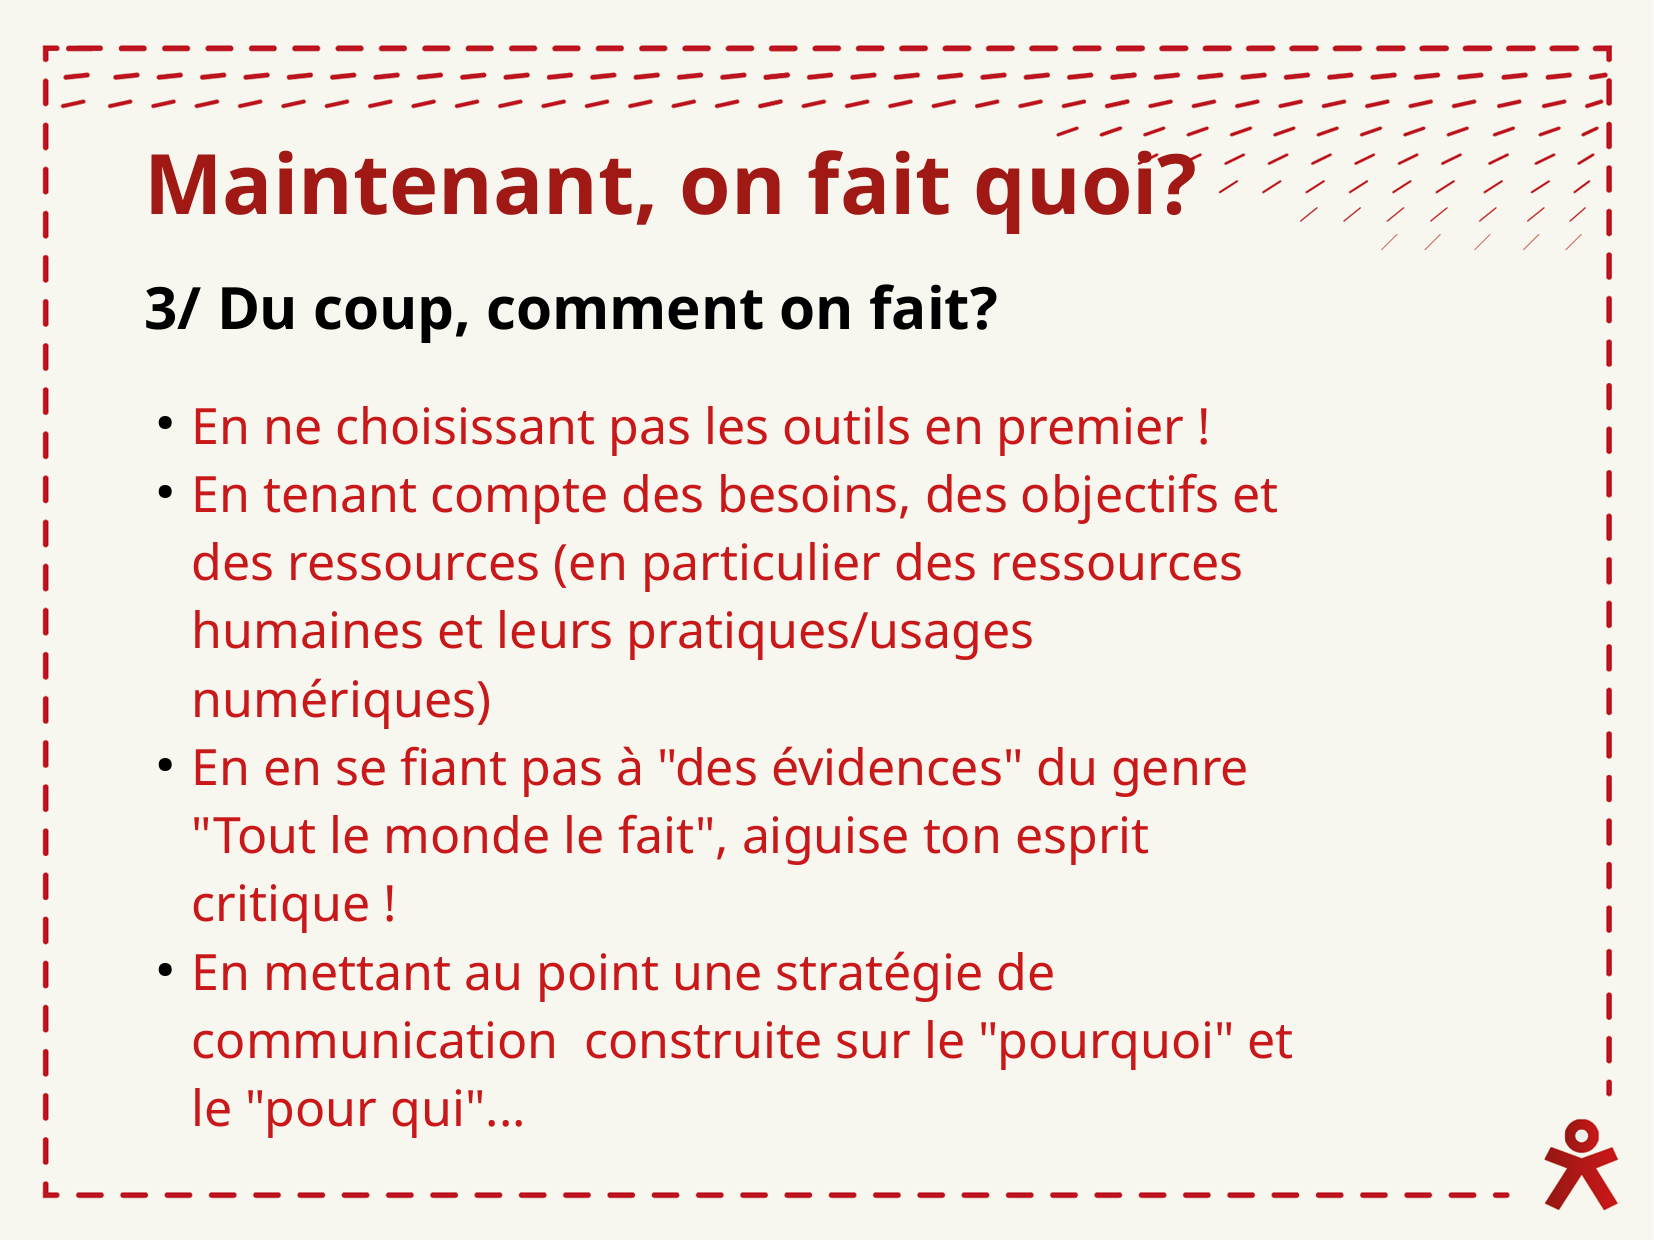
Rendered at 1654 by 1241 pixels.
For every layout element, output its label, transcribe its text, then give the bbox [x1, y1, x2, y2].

text_box En ne choisissant pas les outils en premier ! En tenant compte des besoins, des objectifs et des ressources (en particulier des ressources humaines et leurs pratiques/usages numériques) En en se fiant pas à "des évidences" du genre "Tout le monde le fait", aiguise ton esprit critique ! En mettant au point une stratégie de communication construite sur le "pourquoi" et le "pour qui"... [141, 430, 1347, 1063]
text_box Maintenant, on fait quoi? [129, 118, 1323, 244]
text_box 3/ Du coup, comment on fait? [129, 259, 1441, 430]
picture [0, 0, 1654, 1240]
